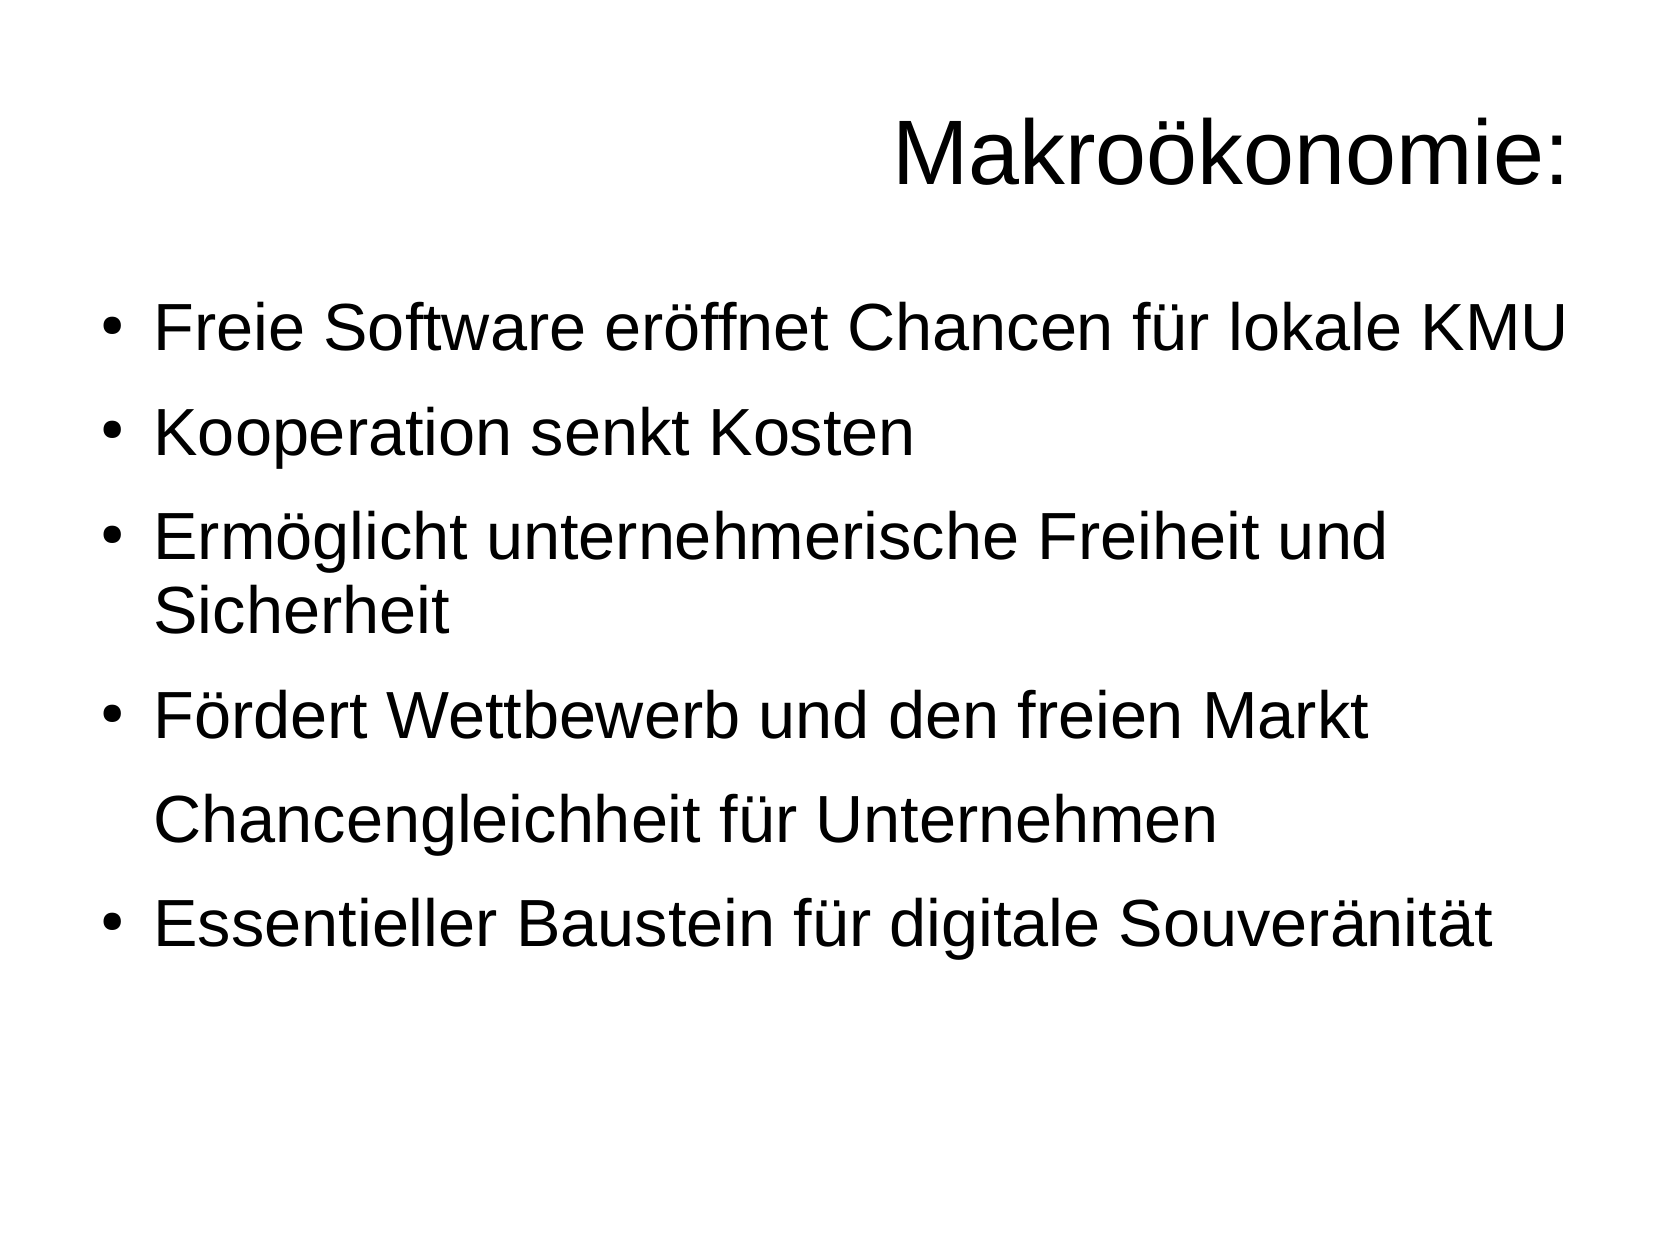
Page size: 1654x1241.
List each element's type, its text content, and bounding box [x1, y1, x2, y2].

list Freie Software eröffnet Chancen für lokale KMU Kooperation senkt Kosten Ermöglicht unternehmerische Freiheit und Sicherheit Fördert Wettbewerb und den freien Markt Chancengleichheit für Unternehmen Essentieller Baustein für digitale Souveränität [82, 290, 1571, 1109]
title Makroökonomie: [82, 49, 1571, 257]
